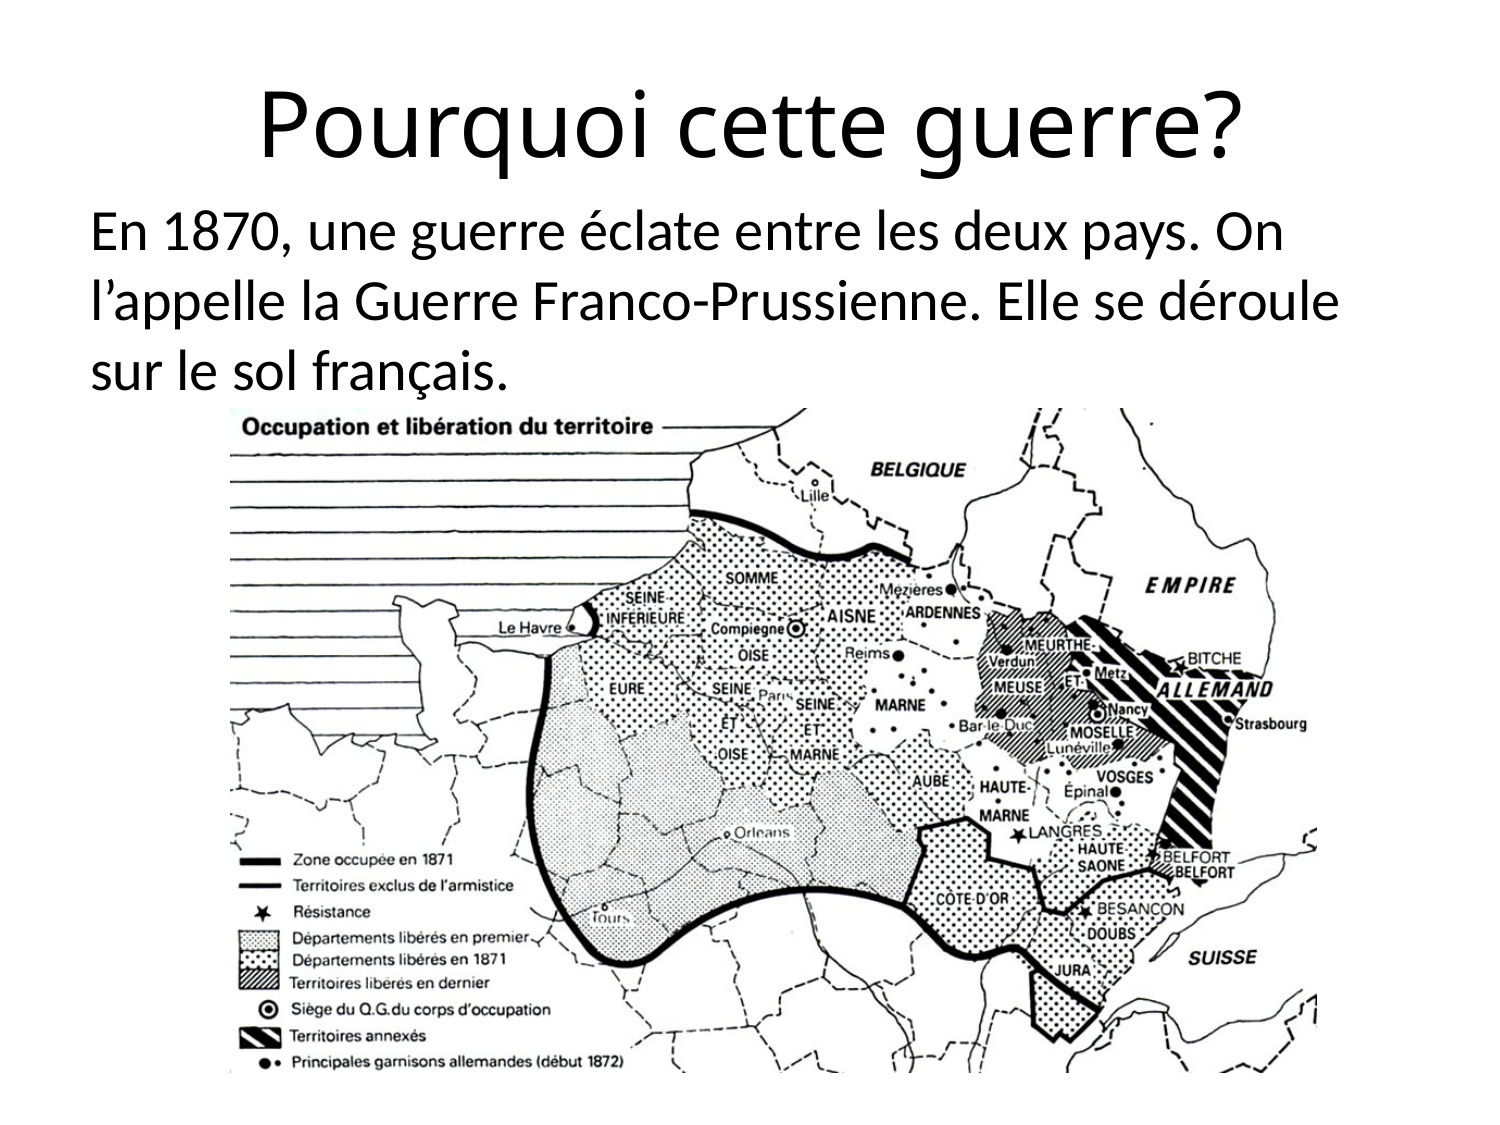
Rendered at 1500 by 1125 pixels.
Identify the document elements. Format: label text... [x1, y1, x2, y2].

picture [230, 408, 1317, 1073]
title Pourquoi cette guerre? [75, 45, 1426, 184]
list En 1870, une guerre éclate entre les deux pays. On l’appelle la Guerre Franco-Prussienne. Elle se déroule sur le sol français. [75, 184, 1426, 1035]
